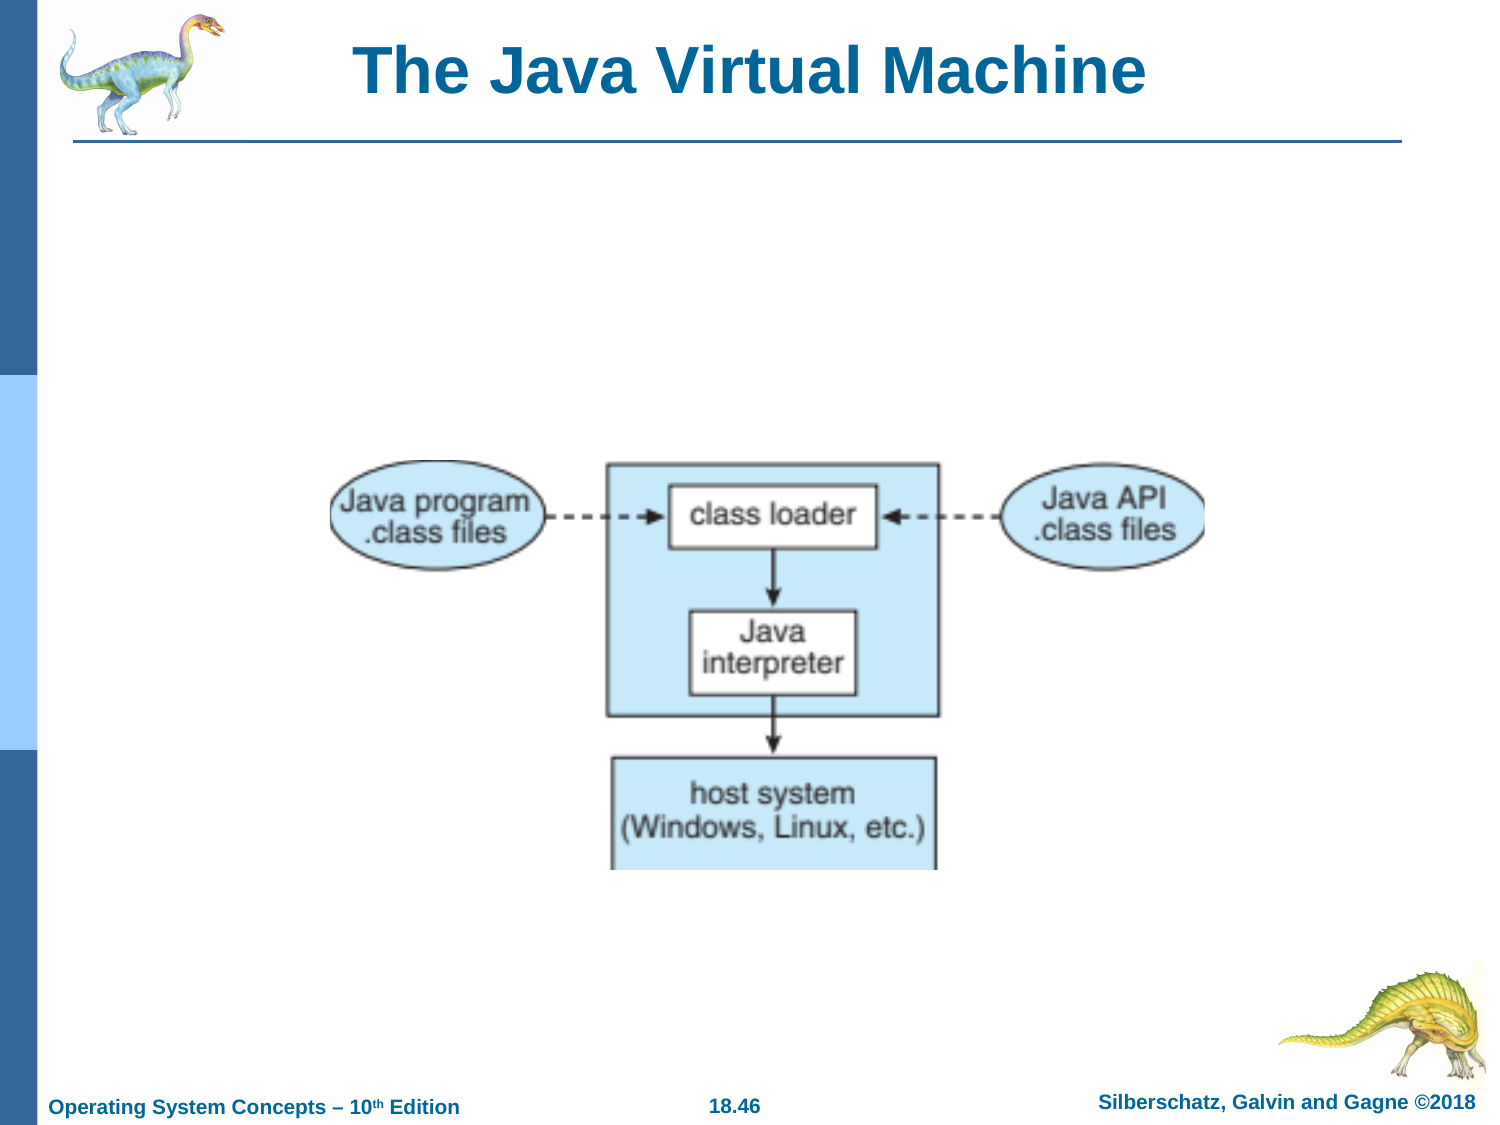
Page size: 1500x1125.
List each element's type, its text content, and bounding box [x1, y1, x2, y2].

picture [46, 0, 243, 149]
picture [1275, 959, 1486, 1090]
picture [1415, 1094, 1423, 1099]
picture [329, 424, 1205, 906]
title The Java Virtual Machine [75, 20, 1426, 115]
